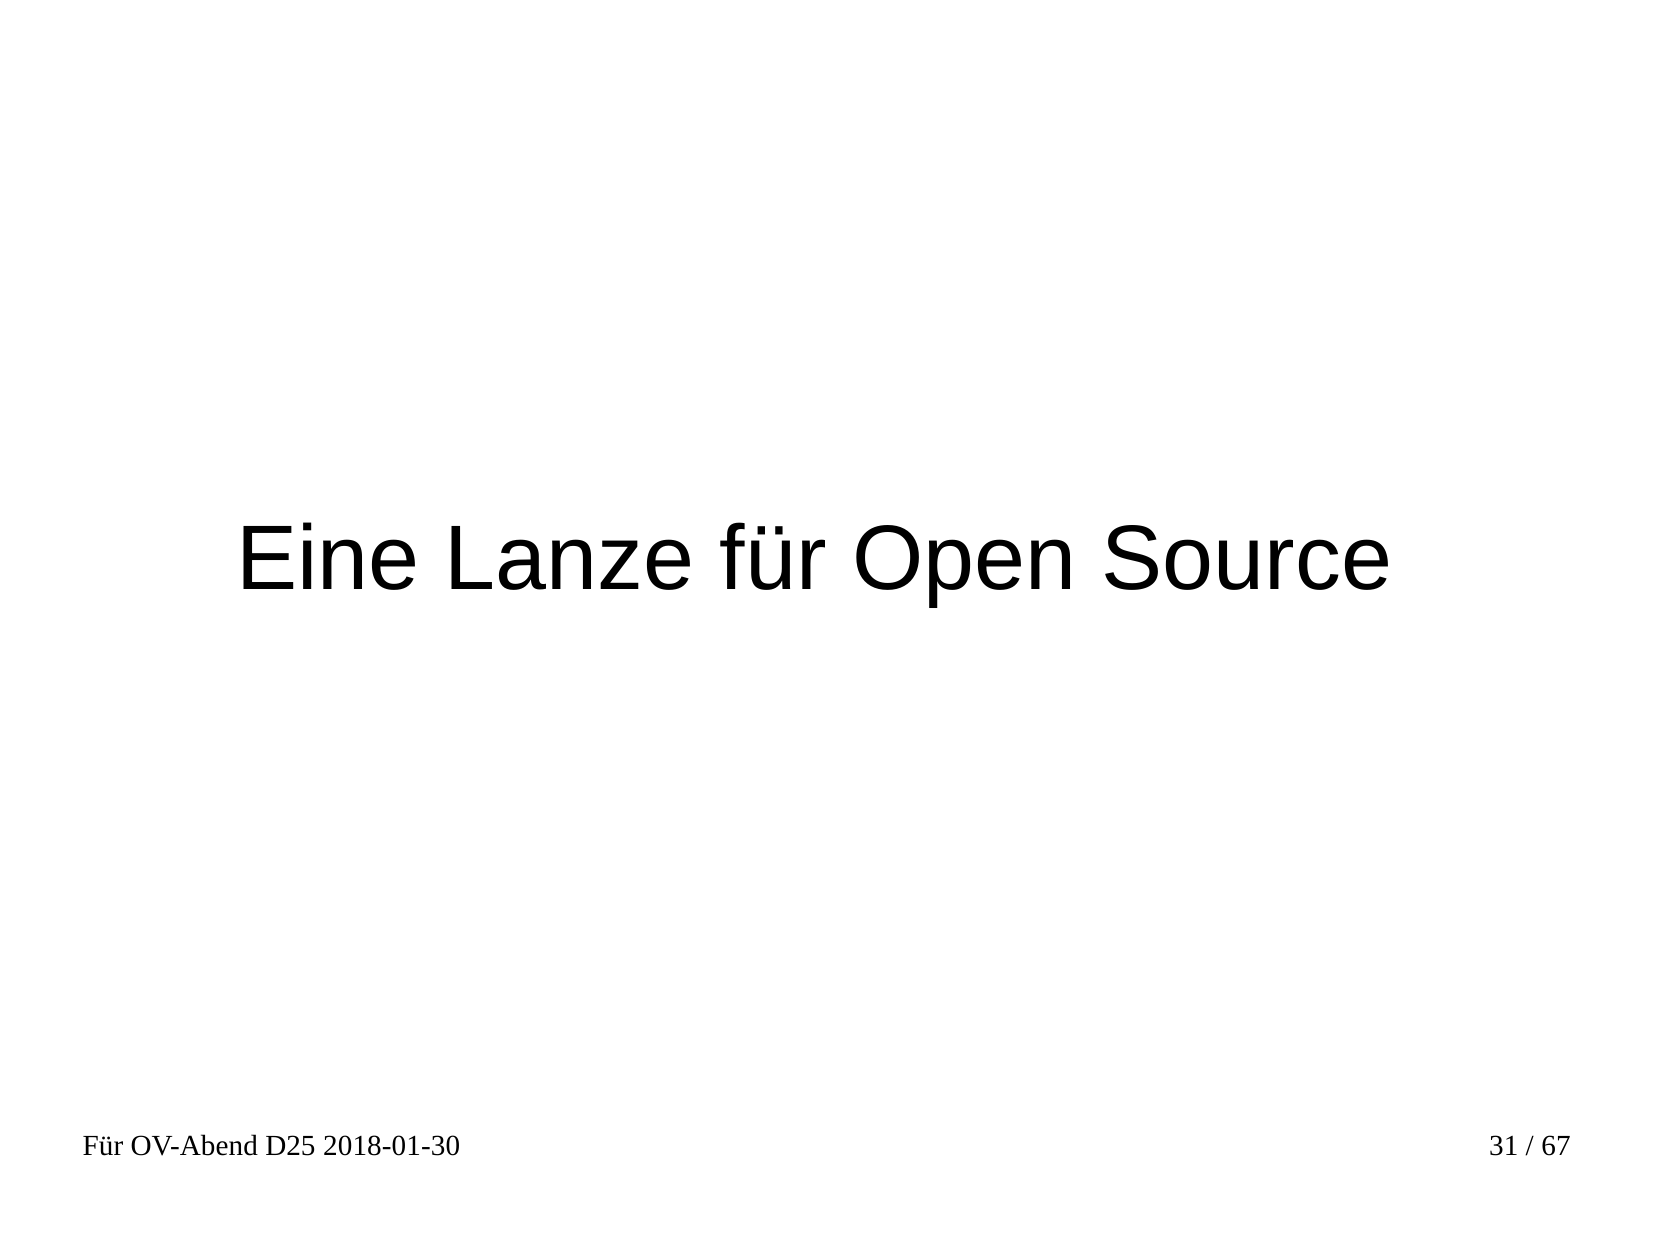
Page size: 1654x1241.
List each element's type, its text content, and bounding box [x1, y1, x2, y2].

title Eine Lanze für Open Source [70, 454, 1559, 662]
